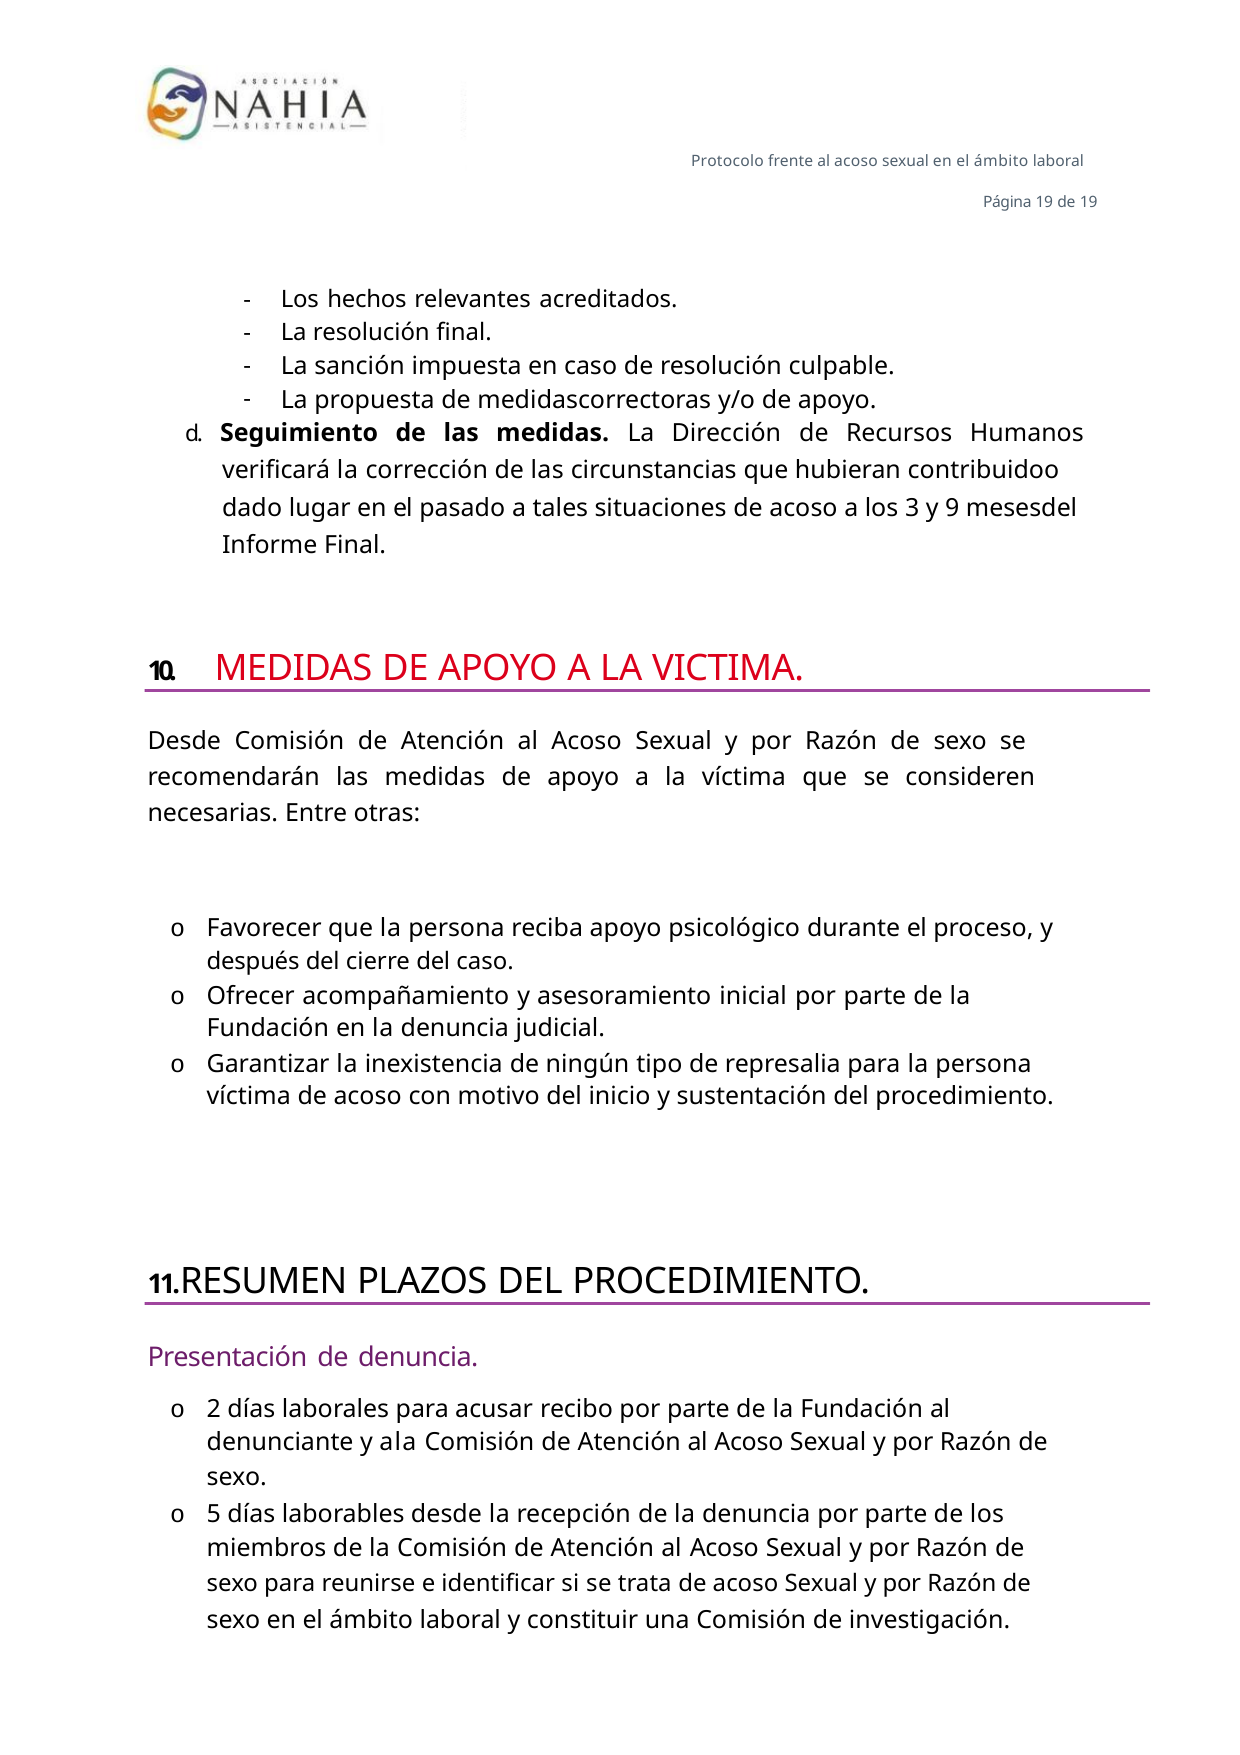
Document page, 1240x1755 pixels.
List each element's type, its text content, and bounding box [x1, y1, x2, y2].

text_box - - - - [243, 282, 277, 413]
text_box o 2 días laborales para acusar recibo por parte de la Fundación al denunciante y ala Comisión de Atención al Acoso Sexual y por Razón de sexo. o 5 días laborables desde la recepción de la denuncia por parte de los miembros de la Comisión de Atención al Acoso Sexual y por Razón de sexo para reunirse e identificar si se trata de acoso Sexual y por Razón de sexo en el ámbito laboral y constituir una Comisión de investigación. [170, 1392, 1095, 1634]
text_box o Favorecer que la persona reciba apoyo psicológico durante el proceso, y después del cierre del caso. o Ofrecer acompañamiento y asesoramiento inicial por parte de la Fundación en la denuncia judicial. o Garantizar la inexistencia de ningún tipo de represalia para la persona víctima de acoso con motivo del inicio y sustentación del procedimiento. [170, 911, 1107, 1110]
text_box 11.RESUMEN PLAZOS DEL PROCEDIMIENTO. [147, 1257, 890, 1301]
text_box d. Seguimiento de las medidas. La Dirección de Recursos Humanos verificará la corrección de las circunstancias que hubieran contribuidoo dado lugar en el pasado a tales situaciones de acoso a los 3 y 9 mesesdel Informe Final. [185, 416, 1119, 559]
text_box [135, 65, 467, 171]
text_box Desde Comisión de Atención al Acoso Sexual y por Razón de sexo se recomendarán las medidas de apoyo a la víctima que se consideren necesarias. Entre otras: [147, 723, 1119, 827]
text_box 10. MEDIDAS DE APOYO A LA VICTIMA. [147, 644, 848, 688]
text_box Los hechos relevantes acreditados. La resolución final. La sanción impuesta en caso de resolución culpable. La propuesta de medidascorrectoras y/o de apoyo. [280, 283, 941, 414]
text_box Protocolo frente al acoso sexual en el ámbito laboral Página 19 de 19 [691, 150, 1119, 212]
text_box Presentación de denuncia. [147, 1339, 524, 1373]
